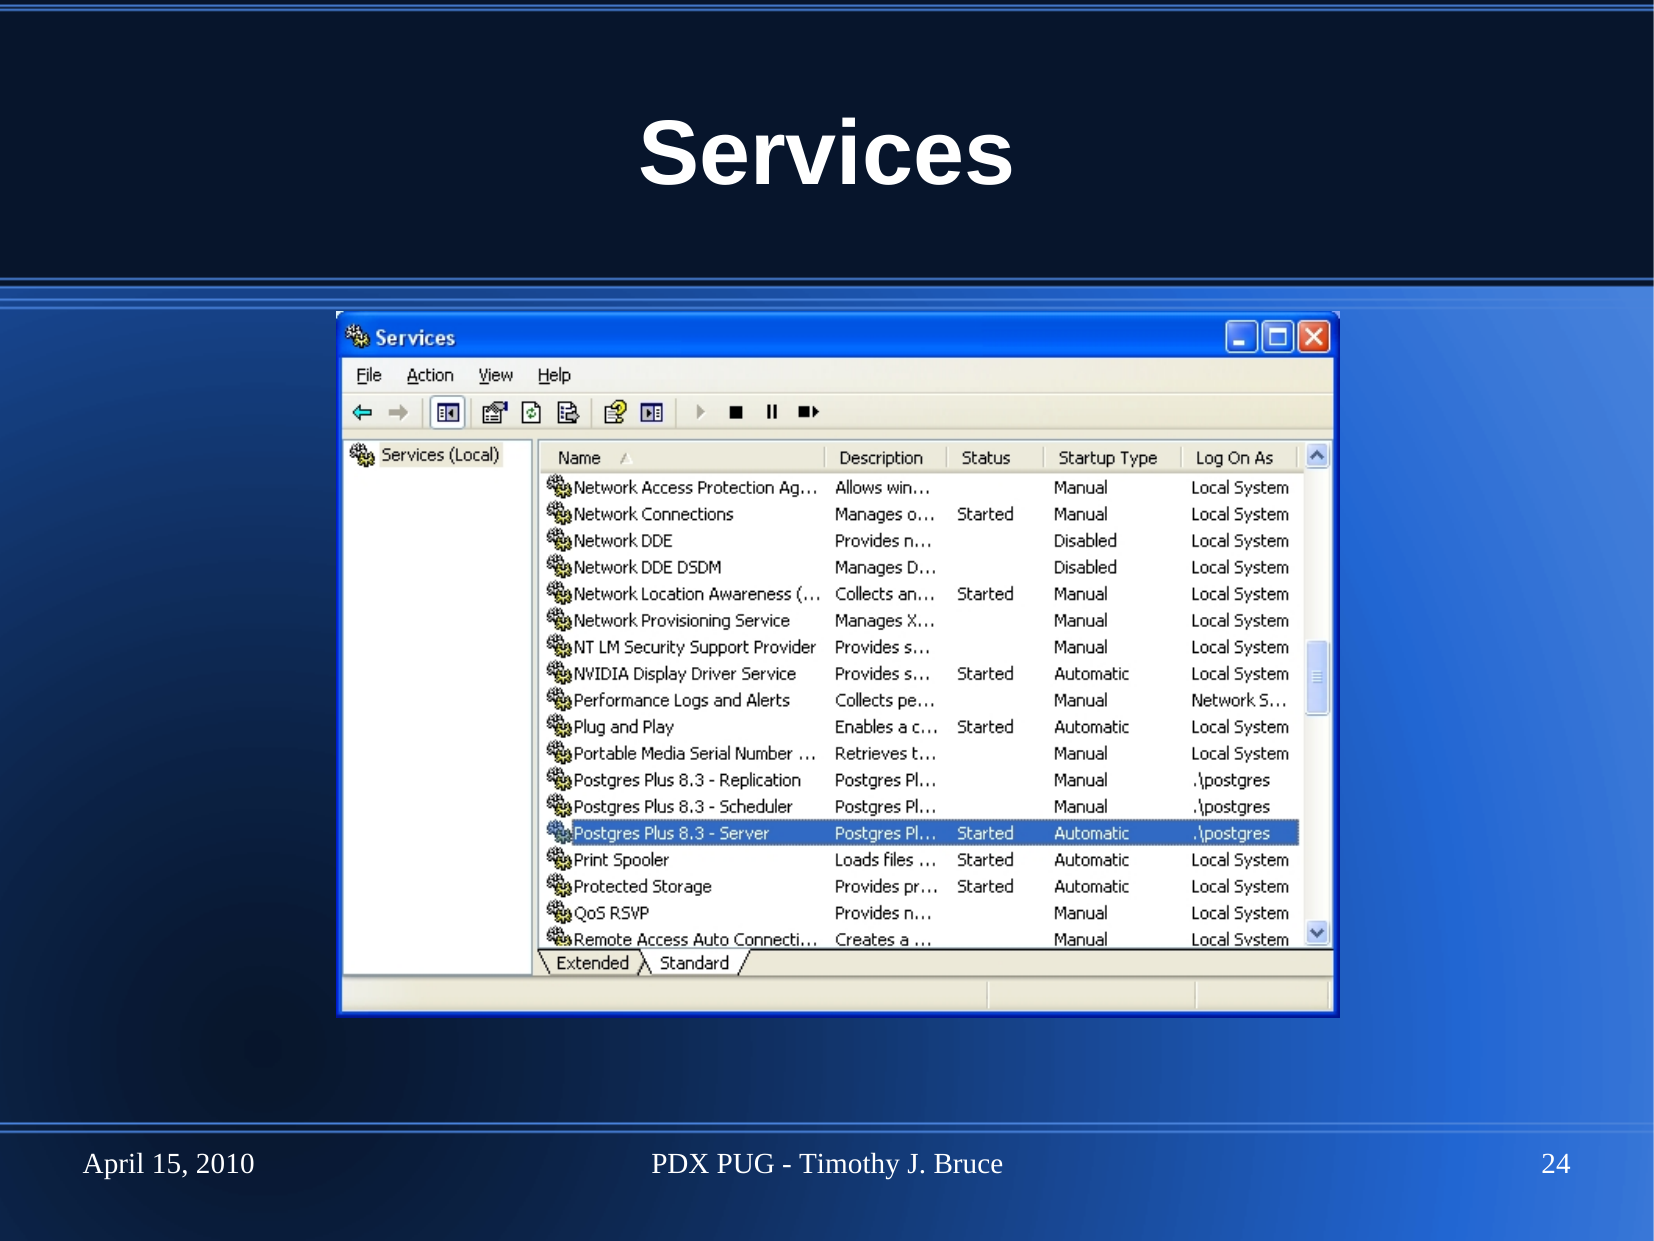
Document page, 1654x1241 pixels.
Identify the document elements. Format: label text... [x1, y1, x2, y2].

picture [0, 0, 1654, 1241]
title Services [82, 56, 1571, 250]
